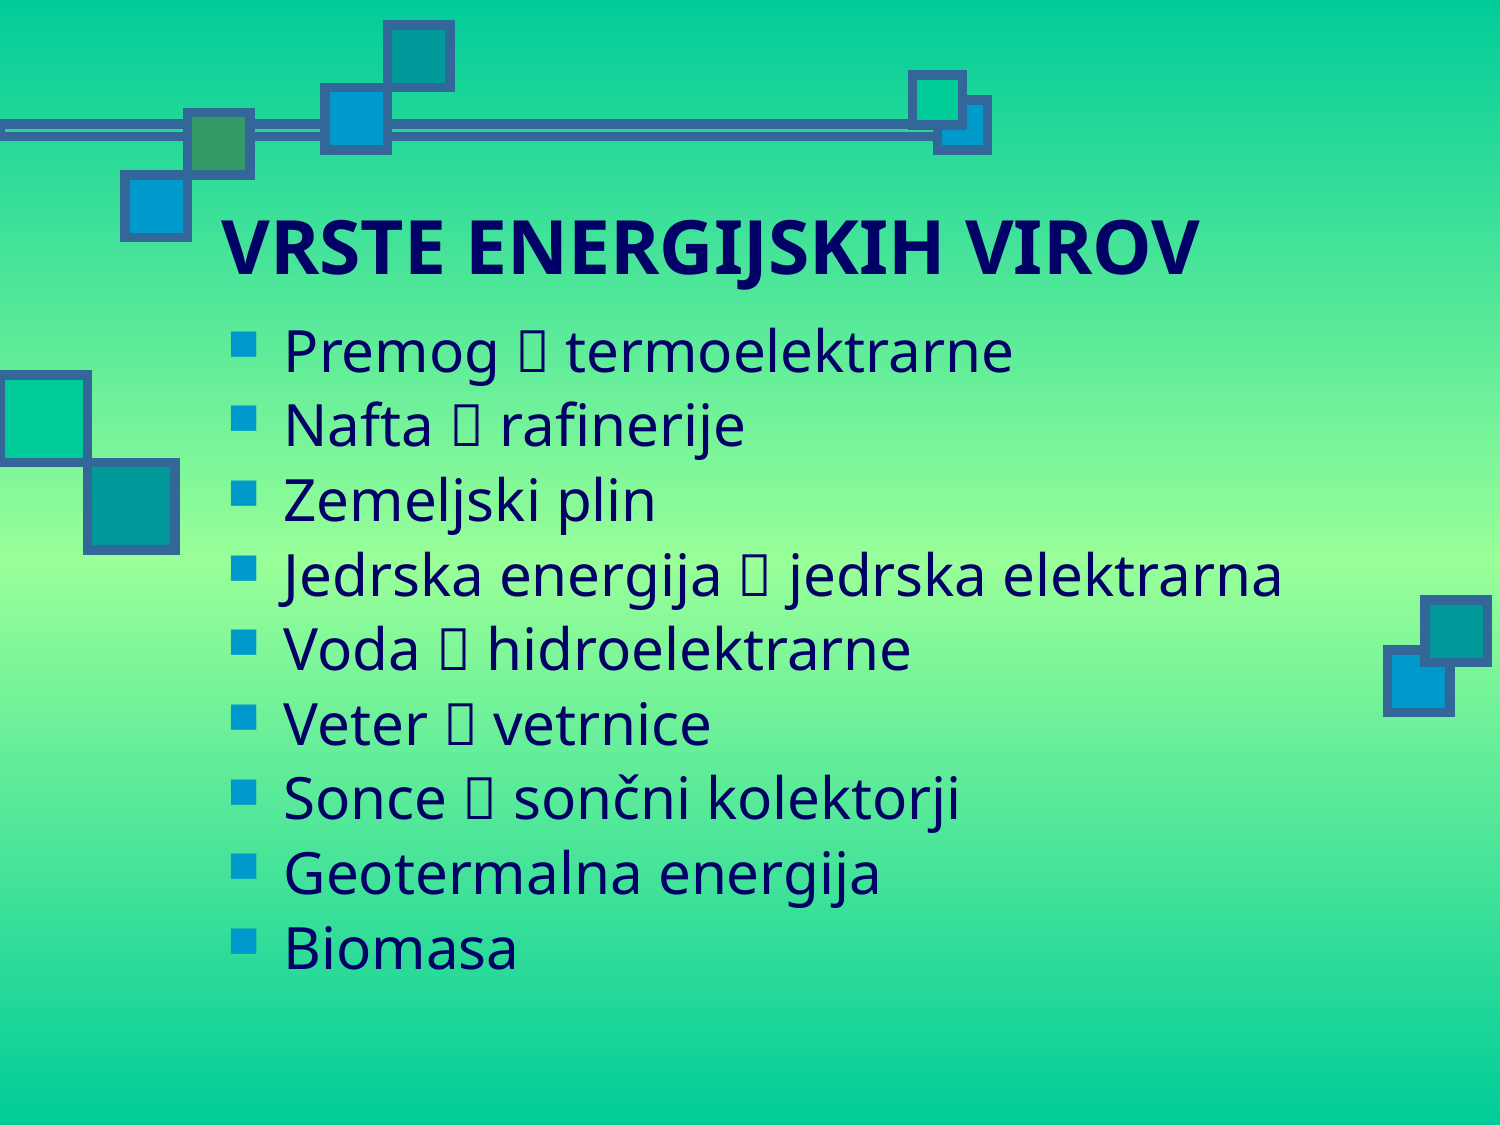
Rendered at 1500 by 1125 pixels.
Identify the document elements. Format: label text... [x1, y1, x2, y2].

list Premog  termoelektrarne Nafta  rafinerije Zemeljski plin Jedrska energija  jedrska elektrarna Voda  hidroelektrarne Veter  vetrnice Sonce  sončni kolektorji Geotermalna energija Biomasa [212, 314, 1375, 1013]
title VRSTE ENERGIJSKIH VIROV [206, 125, 1369, 363]
